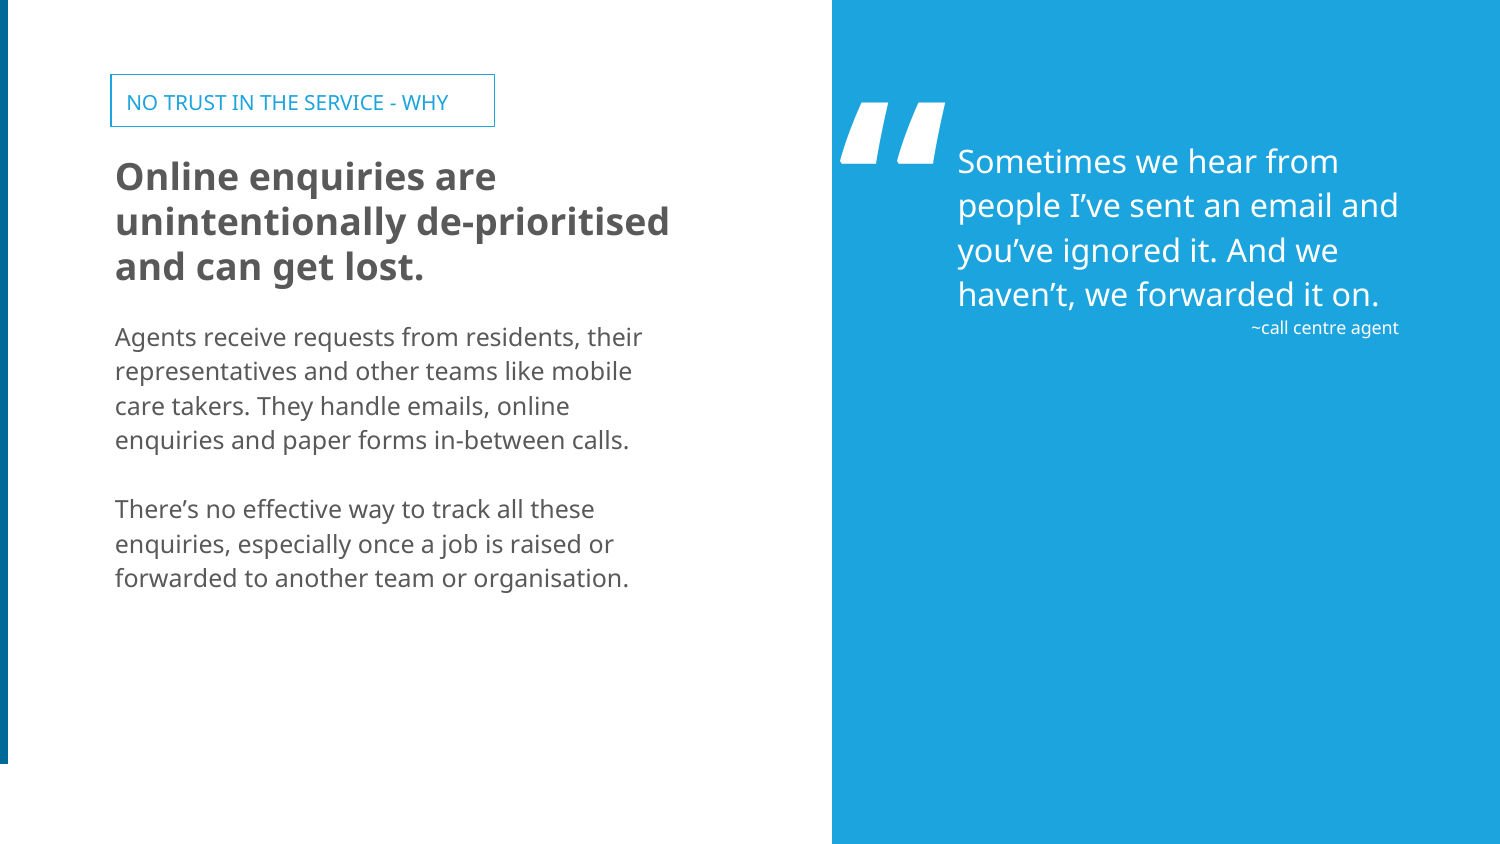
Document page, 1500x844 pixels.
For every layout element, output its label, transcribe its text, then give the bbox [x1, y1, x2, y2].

list Sometimes we hear from people I’ve sent an email and you’ve ignored it. And we haven’t, we forwarded it on. ~call centre agent [942, 120, 1417, 398]
title Online enquiries are unintentionally de-prioritised and can get lost. [100, 137, 702, 302]
text_box NO TRUST IN THE SERVICE - WHY [111, 74, 495, 127]
title Agents receive requests from residents, their representatives and other teams like mobile care takers. They handle emails, online enquiries and paper forms in-between calls. There’s no effective way to track all these enquiries, especially once a job is raised or forwarded to another team or organisation. [100, 302, 702, 702]
